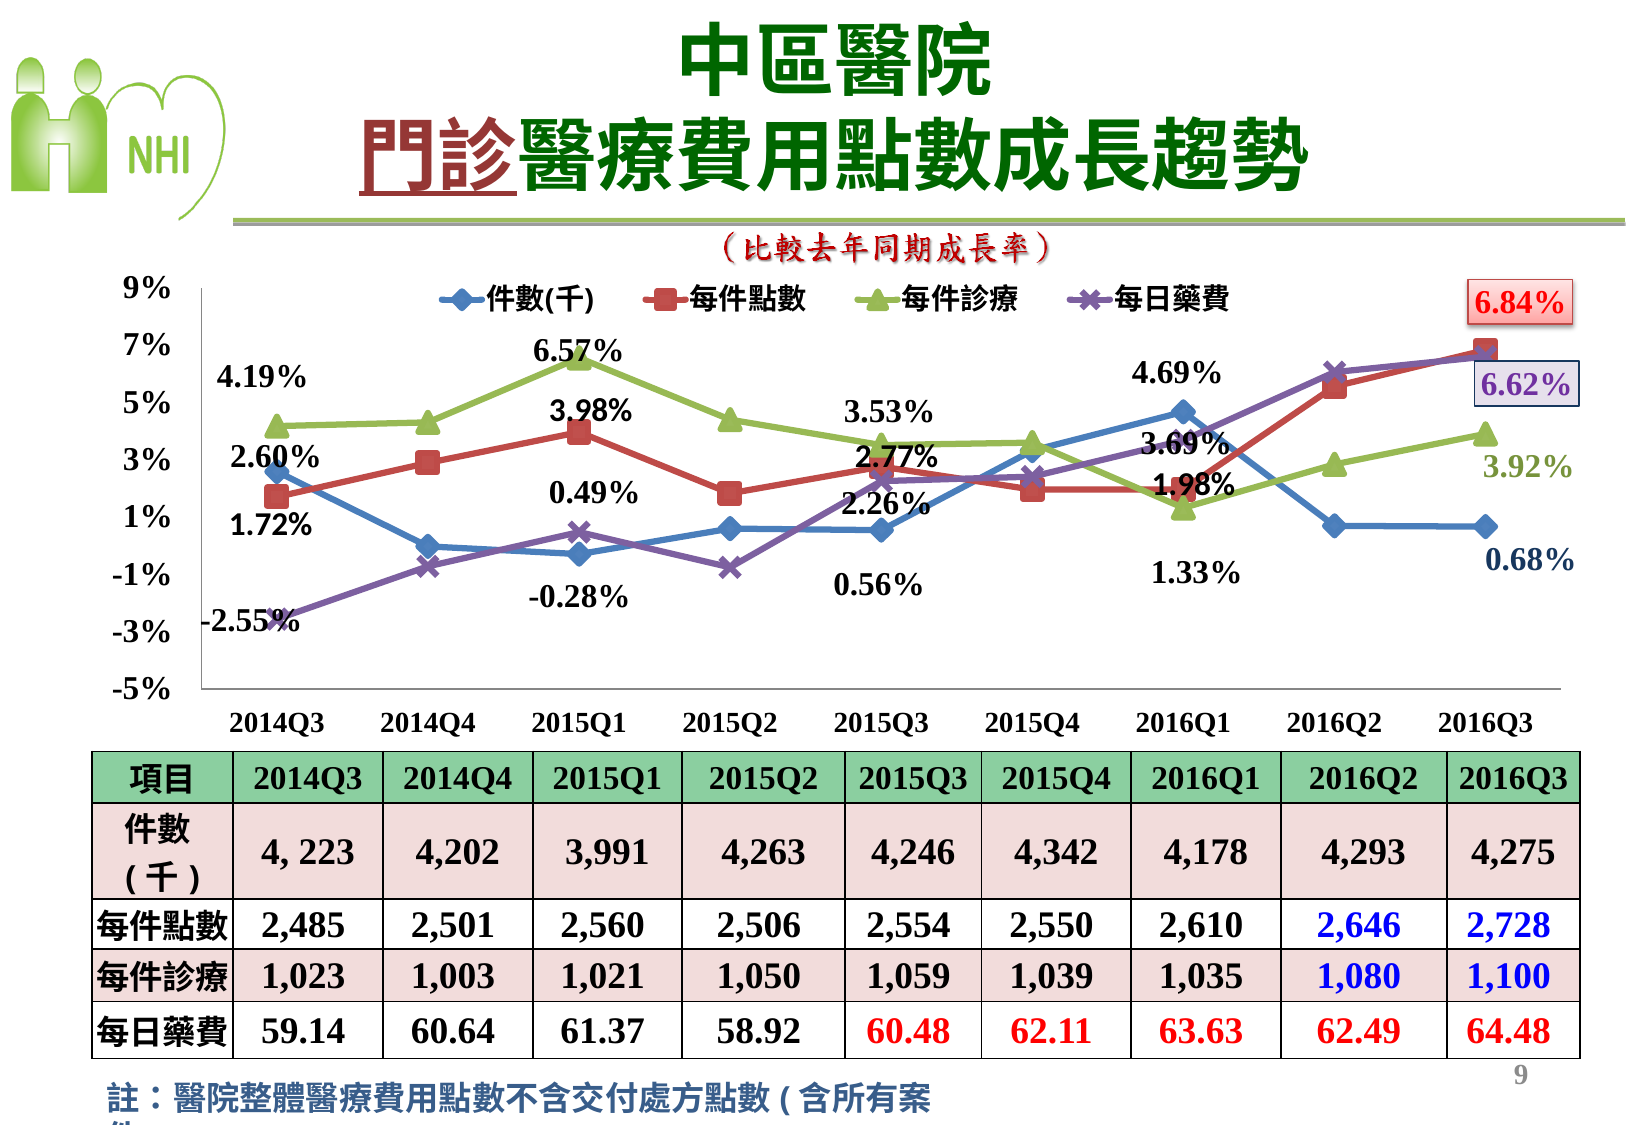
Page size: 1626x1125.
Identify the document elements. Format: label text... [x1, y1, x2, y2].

table_cell 2,554 [846, 900, 981, 948]
table_header 2016Q2 [1282, 752, 1446, 802]
table_cell 每件點數 [93, 900, 232, 948]
table_header 項目 [93, 752, 232, 802]
table_cell 2,485 [234, 900, 382, 948]
picture [0, 42, 233, 233]
table_cell 2,610 [1132, 900, 1280, 948]
table_cell 1,050 [683, 950, 844, 1001]
table_cell 4,342 [982, 804, 1130, 898]
table_header 2015Q4 [982, 752, 1130, 802]
table_cell 1,100 [1448, 950, 1579, 1001]
table_cell 63.63 [1132, 1002, 1280, 1058]
text_box 註：醫院整體醫療費用點數不含交付處方點數(含所有案件) [91, 1069, 990, 1125]
table_cell 3,991 [534, 804, 681, 898]
picture [59, 212, 1583, 752]
title 中區醫院 門診醫療費用點數成長趨勢 [245, 18, 1424, 193]
table_cell 1,039 [982, 950, 1130, 1001]
table_header 2016Q3 [1448, 752, 1579, 802]
table_cell 2,506 [683, 900, 844, 948]
table_cell 60.48 [846, 1002, 981, 1058]
table_cell 每日藥費 [93, 1002, 232, 1058]
table_cell 4,178 [1132, 804, 1280, 898]
table_cell 61.37 [534, 1002, 681, 1058]
table_cell 62.49 [1282, 1002, 1446, 1042]
table_header 2015Q1 [534, 752, 681, 802]
table_cell 1,003 [384, 950, 532, 1001]
table_cell 2,728 [1448, 900, 1579, 948]
table_cell 1,023 [234, 950, 382, 1001]
table_cell 2,560 [534, 900, 681, 948]
table_cell 62.11 [982, 1002, 1130, 1058]
table_header 2015Q2 [683, 752, 844, 802]
table_cell 1,021 [534, 950, 681, 1001]
table_cell 59.14 [234, 1002, 382, 1058]
table_cell 4,293 [1282, 804, 1446, 898]
table_cell 1,035 [1132, 950, 1280, 1001]
table_cell 4,202 [384, 804, 532, 898]
table_header 2016Q1 [1132, 752, 1280, 802]
table_cell 4,263 [683, 804, 844, 898]
table_cell 1,080 [1282, 950, 1446, 1001]
table_cell 每件診療 [93, 950, 232, 1001]
table_cell 2,550 [982, 900, 1130, 948]
table_cell 64.48 [1448, 1002, 1579, 1058]
table_cell 4,275 [1448, 804, 1579, 898]
table_cell 2,646 [1282, 900, 1446, 948]
table_header 2015Q3 [846, 752, 981, 802]
table_cell 4, 223 [234, 804, 382, 898]
table_cell 58.92 [683, 1002, 844, 1058]
table_header 2014Q3 [234, 752, 382, 802]
table_cell 1,059 [846, 950, 981, 1001]
table_cell 2,501 [384, 900, 532, 948]
slide_number <編號> [1164, 1042, 1544, 1103]
table_header 2014Q4 [384, 752, 532, 802]
table_cell 4,246 [846, 804, 981, 898]
table_cell 件數(千) [93, 804, 232, 898]
table_cell 60.64 [384, 1002, 532, 1058]
